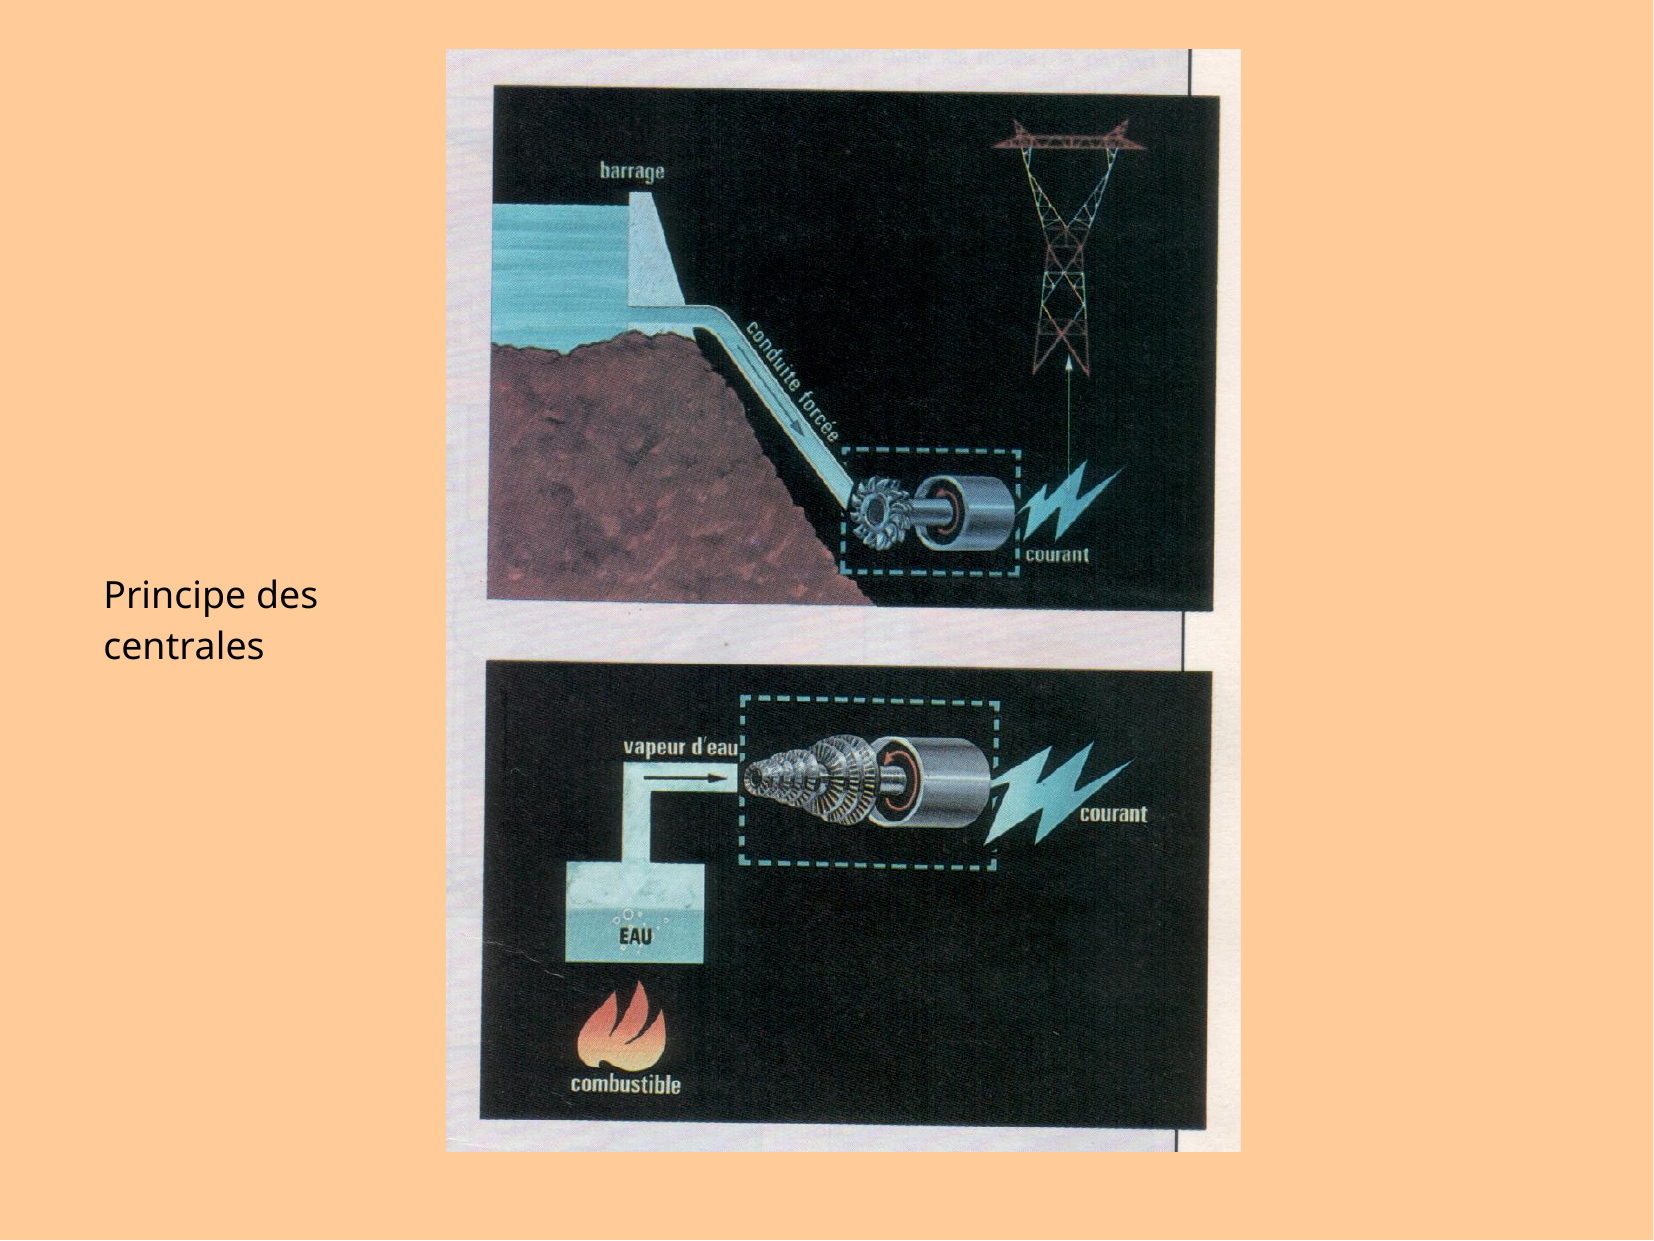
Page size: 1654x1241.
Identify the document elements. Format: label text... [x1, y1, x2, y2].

text_box Principe des centrales [88, 561, 384, 663]
picture [446, 49, 1241, 1152]
